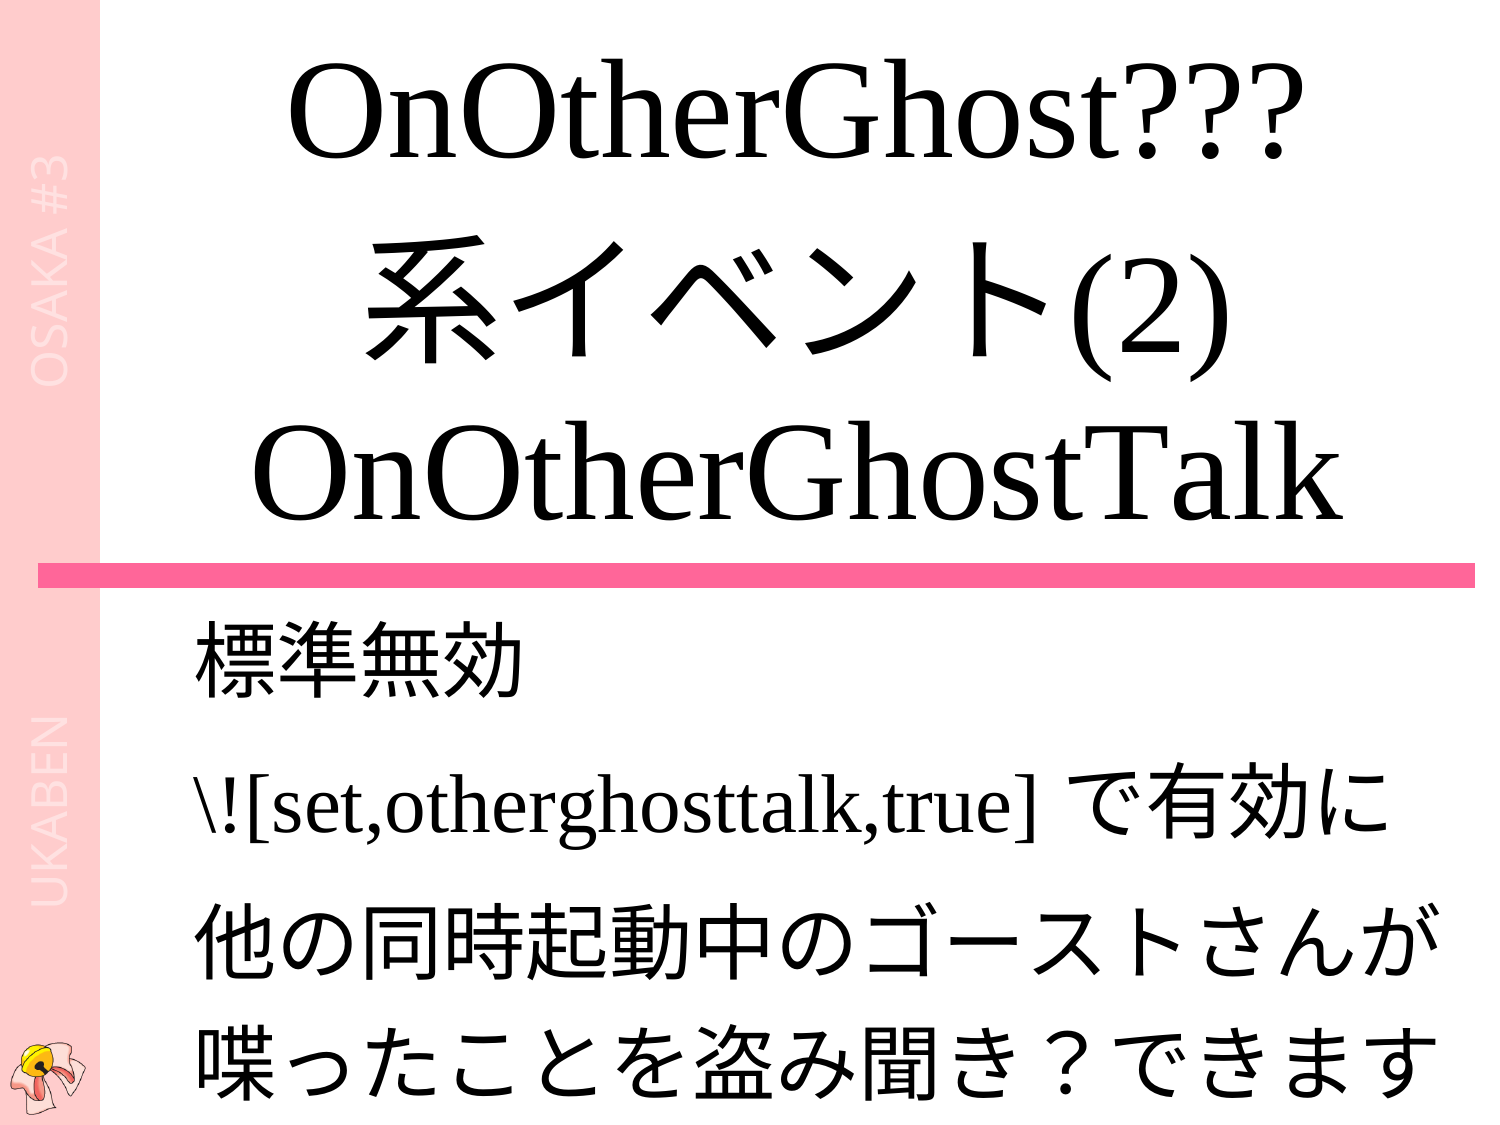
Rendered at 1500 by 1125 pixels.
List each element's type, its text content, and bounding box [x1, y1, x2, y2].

subtitle 標準無効 \![set,otherghosttalk,true] で有効に 他の同時起動中のゴーストさんが 喋ったことを盗み聞き？できます [118, 620, 1477, 1093]
title OnOtherGhost??? 系イベント(2) OnOtherGhostTalk [118, 55, 1477, 527]
picture [10, 1042, 86, 1115]
